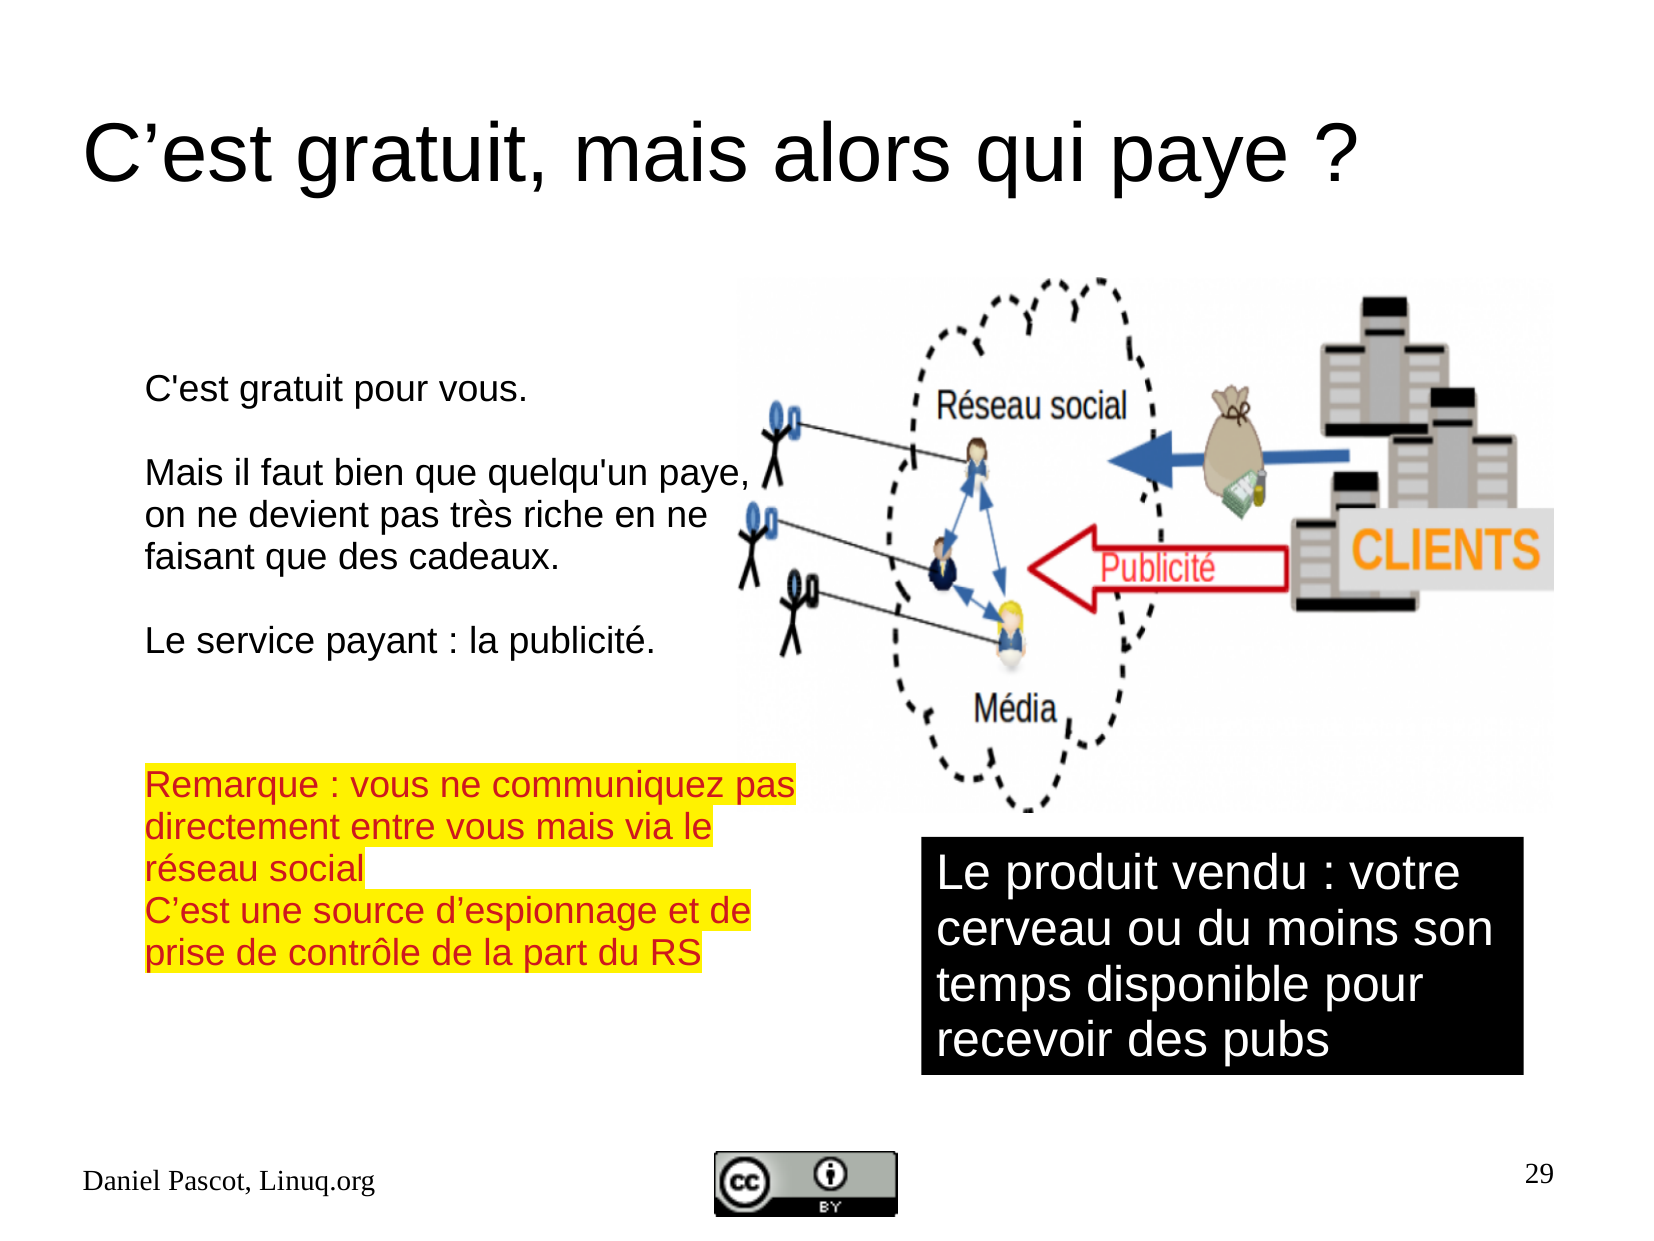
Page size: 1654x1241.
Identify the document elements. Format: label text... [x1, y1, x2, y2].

text_box Remarque : vous ne communiquez pas directement entre vous mais via le réseau social C’est une source d’espionnage et de prise de contrôle de la part du RS [129, 755, 827, 981]
picture [714, 1151, 898, 1217]
picture [736, 277, 1554, 814]
text_box Le produit vendu : votre cerveau ou du moins son temps disponible pour recevoir des pubs [921, 836, 1524, 1075]
text_box C'est gratuit pour vous. Mais il faut bien que quelqu'un paye, on ne devient pas très riche en ne faisant que des cadeaux. Le service payant : la publicité. [129, 360, 811, 755]
title C’est gratuit, mais alors qui paye ? [82, 49, 1571, 257]
